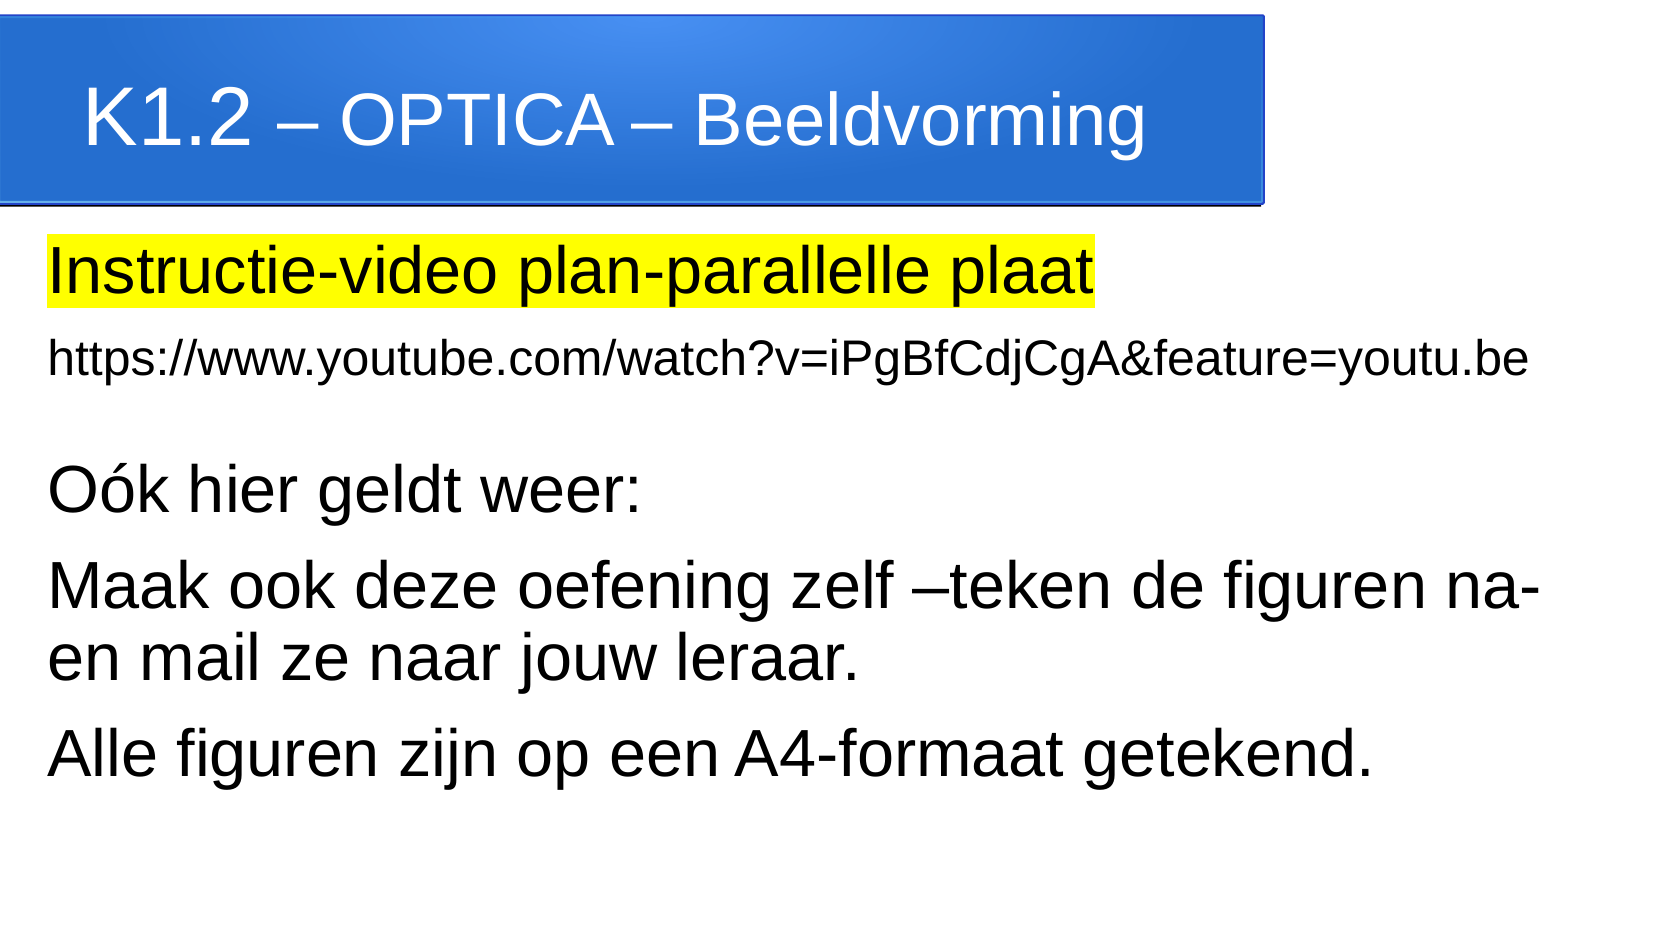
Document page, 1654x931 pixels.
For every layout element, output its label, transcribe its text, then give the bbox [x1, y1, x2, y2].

title K1.2 – OPTICA – Beeldvorming [82, 35, 1235, 189]
subtitle Instructie-video plan-parallelle plaat https://www.youtube.com/watch?v=iPgBfCdjCgA&feature=youtu.be Oók hier geldt weer: Maak ook deze oefening zelf –teken de figuren na- en mail ze naar jouw leraar. Alle figuren zijn op een A4-formaat getekend. [47, 236, 1607, 922]
